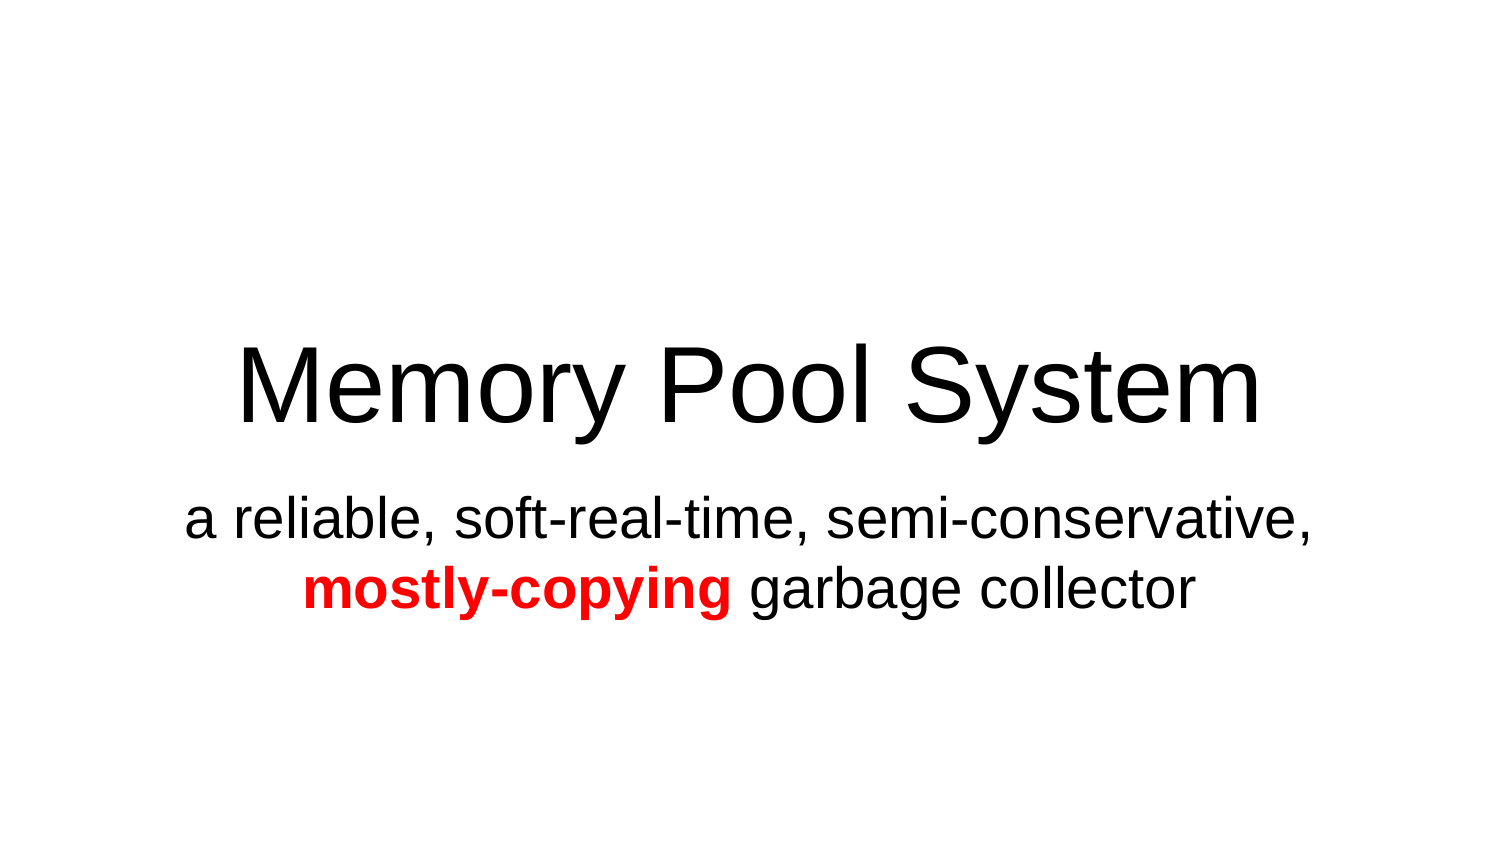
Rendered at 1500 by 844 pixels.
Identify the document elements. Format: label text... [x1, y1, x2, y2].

title Memory Pool System [51, 122, 1449, 459]
subtitle a reliable, soft-real-time, semi-conservative, mostly-copying garbage collector [51, 464, 1449, 746]
